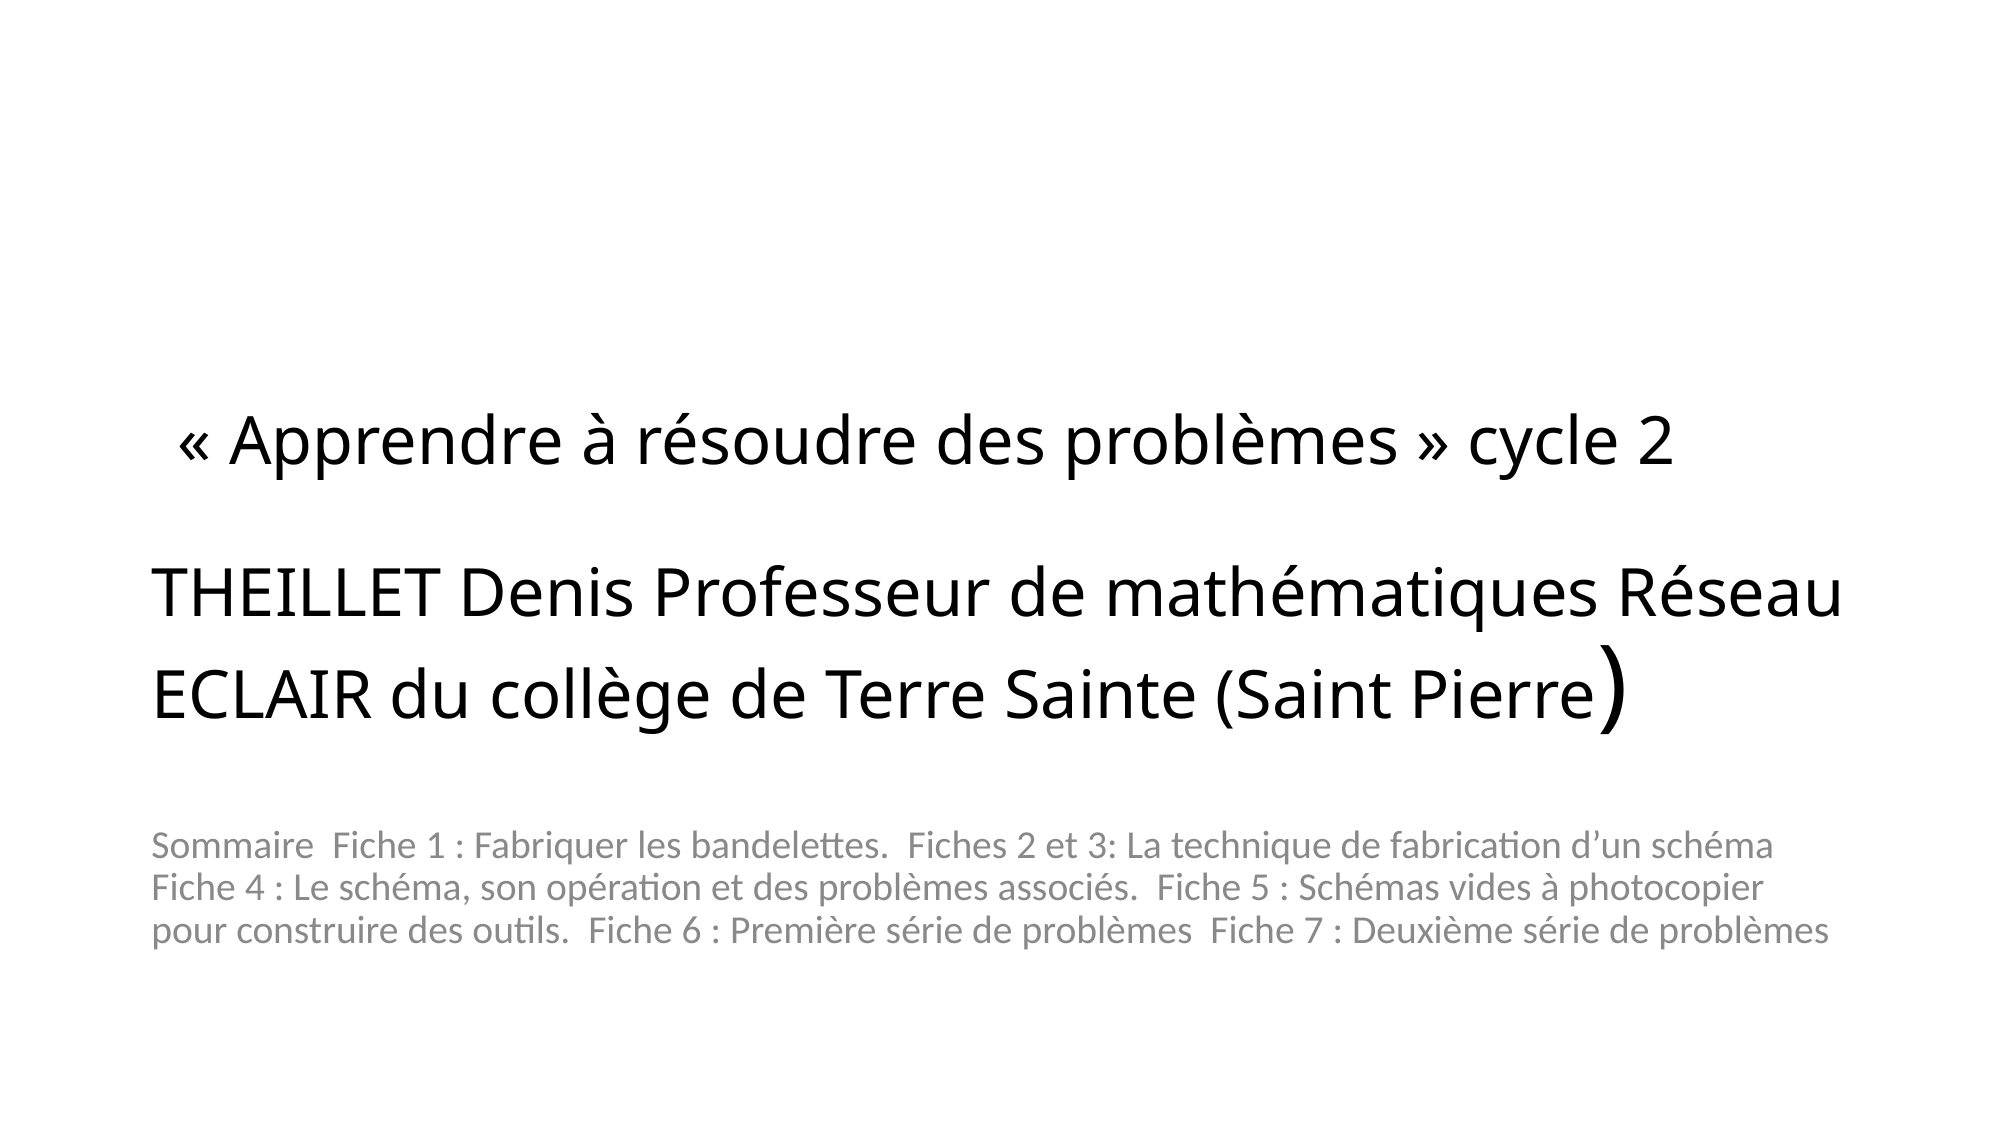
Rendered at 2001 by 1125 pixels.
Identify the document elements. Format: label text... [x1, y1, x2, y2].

title « Apprendre à résoudre des problèmes » cycle 2 THEILLET Denis Professeur de mathématiques Réseau ECLAIR du collège de Terre Sainte (Saint Pierre) [136, 126, 1862, 527]
list Sommaire Fiche 1 : Fabriquer les bandelettes. Fiches 2 et 3: La technique de fabrication d’un schéma Fiche 4 : Le schéma, son opération et des problèmes associés. Fiche 5 : Schémas vides à photocopier pour construire des outils. Fiche 6 : Première série de problèmes Fiche 7 : Deuxième série de problèmes [136, 562, 1862, 999]
